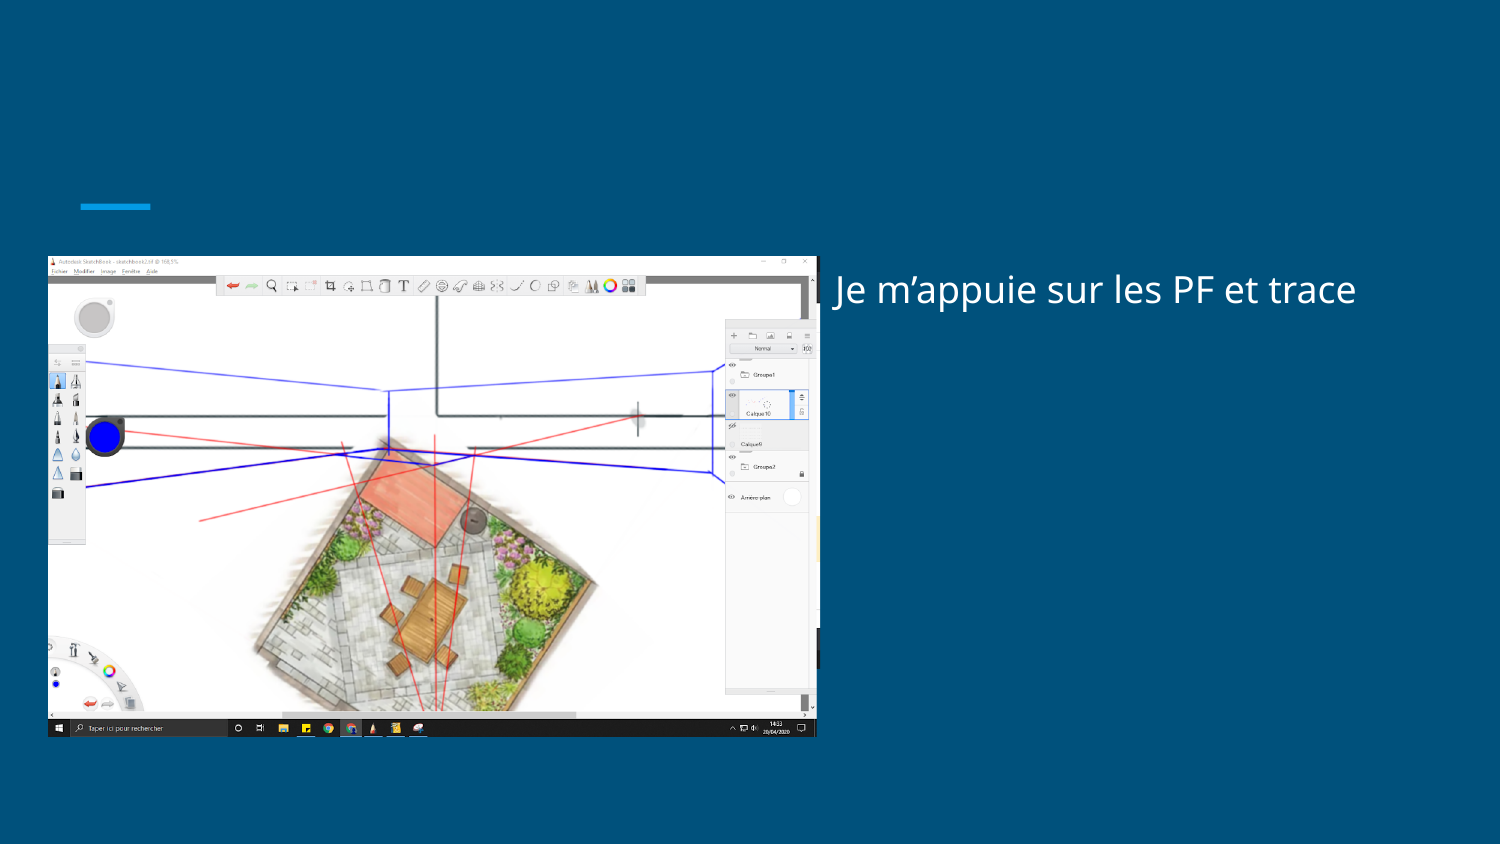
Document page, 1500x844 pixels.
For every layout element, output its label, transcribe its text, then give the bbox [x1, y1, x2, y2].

picture [49, 257, 820, 736]
list Je m’appuie sur les PF et trace [820, 244, 1437, 750]
